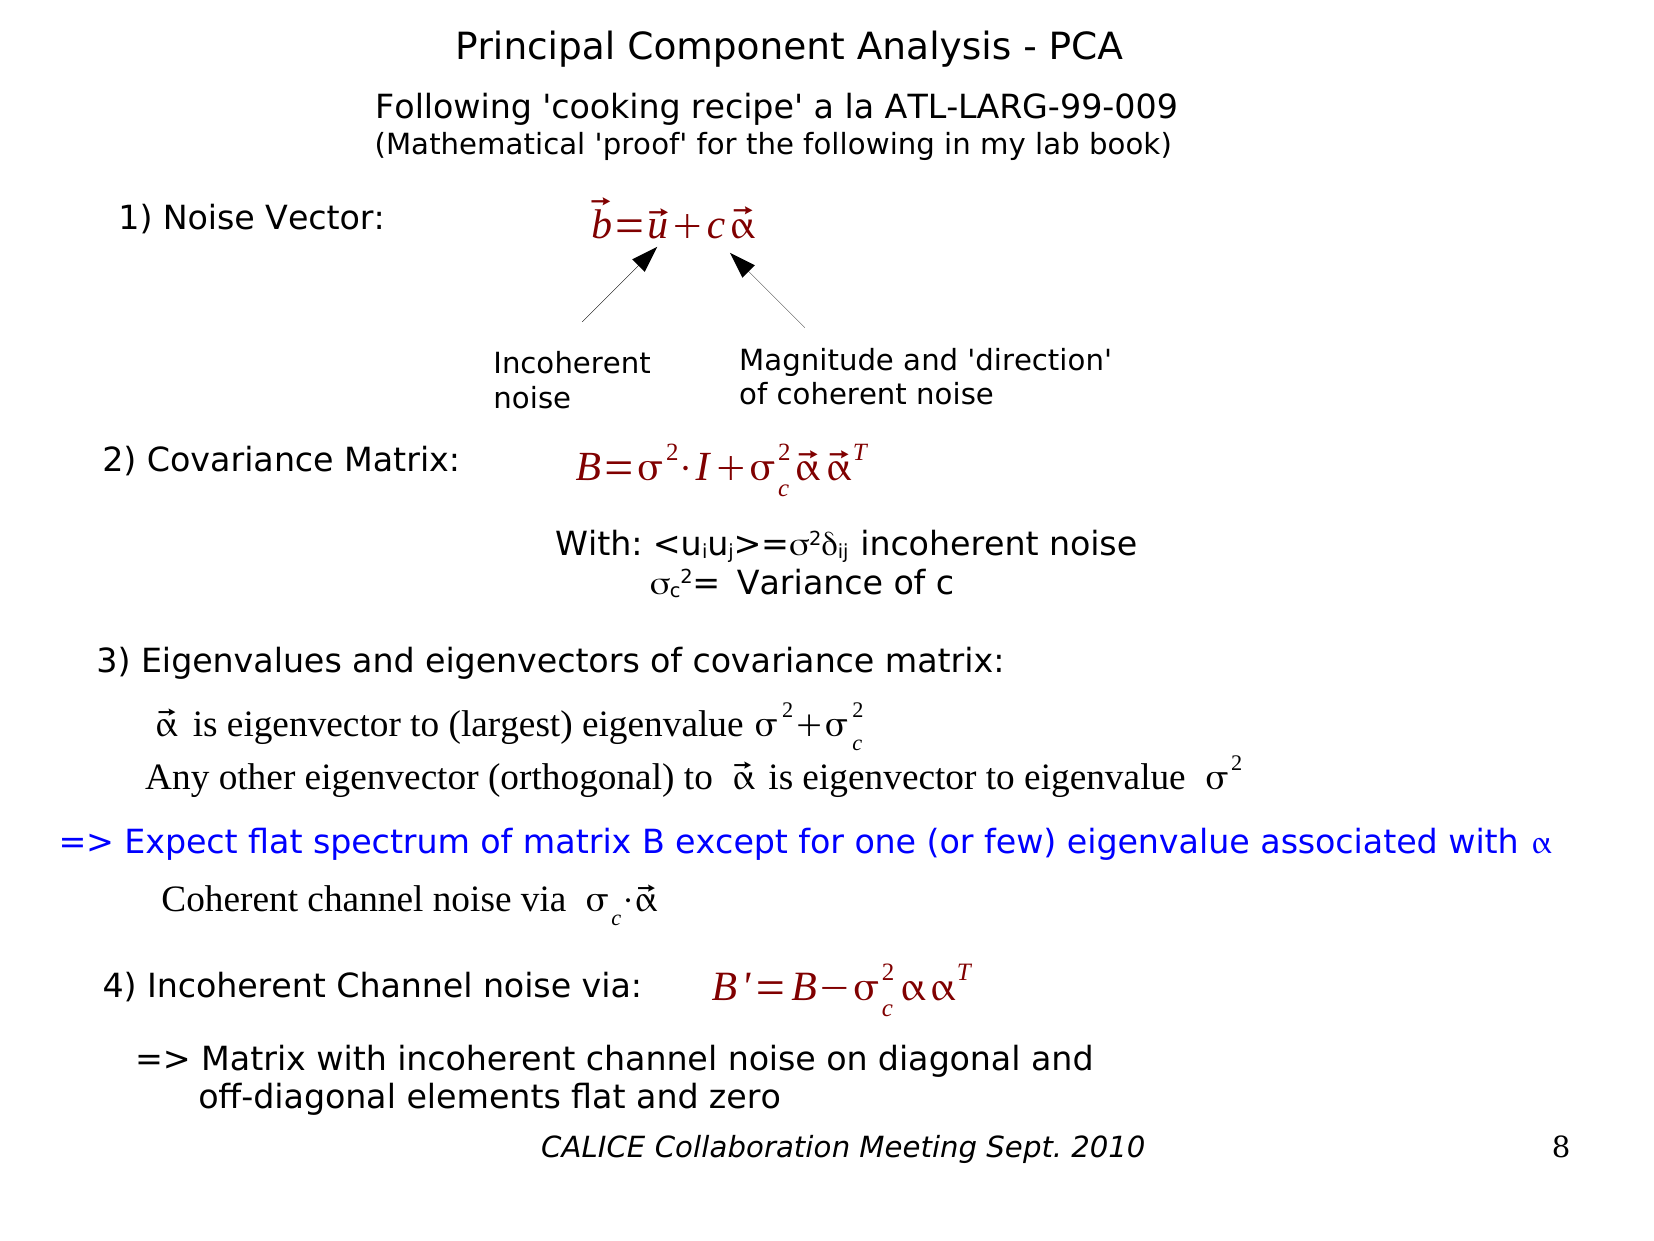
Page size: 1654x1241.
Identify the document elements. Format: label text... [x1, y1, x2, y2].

chart [702, 952, 977, 1025]
text_box Magnitude and 'direction' of coherent noise [724, 335, 1128, 420]
text_box Principal Component Analysis - PCA [440, 17, 1139, 76]
text_box 2) Covariance Matrix: [87, 433, 476, 487]
text_box => Matrix with incoherent channel noise on diagonal and off-diagonal elements flat and zero [120, 1031, 1121, 1124]
chart [566, 432, 873, 504]
text_box => Expect flat spectrum of matrix B except for one (or few) eigenvalue associated with  [43, 815, 1647, 869]
text_box 1) Noise Vector: [103, 191, 401, 245]
chart [137, 692, 1249, 801]
chart [583, 191, 762, 250]
chart [155, 869, 664, 933]
text_box Incoherent noise [478, 339, 676, 423]
text_box 3) Eigenvalues and eigenvectors of covariance matrix: [81, 634, 1022, 775]
text_box Following 'cooking recipe' a la ATL-LARG-99-009 (Mathematical 'proof' for the following in my lab book) [276, 76, 1198, 169]
text_box With: <uiuj>=σ2δij incoherent noise σc2= Variance of c [509, 517, 1153, 633]
text_box 4) Incoherent Channel noise via: [87, 959, 659, 1013]
